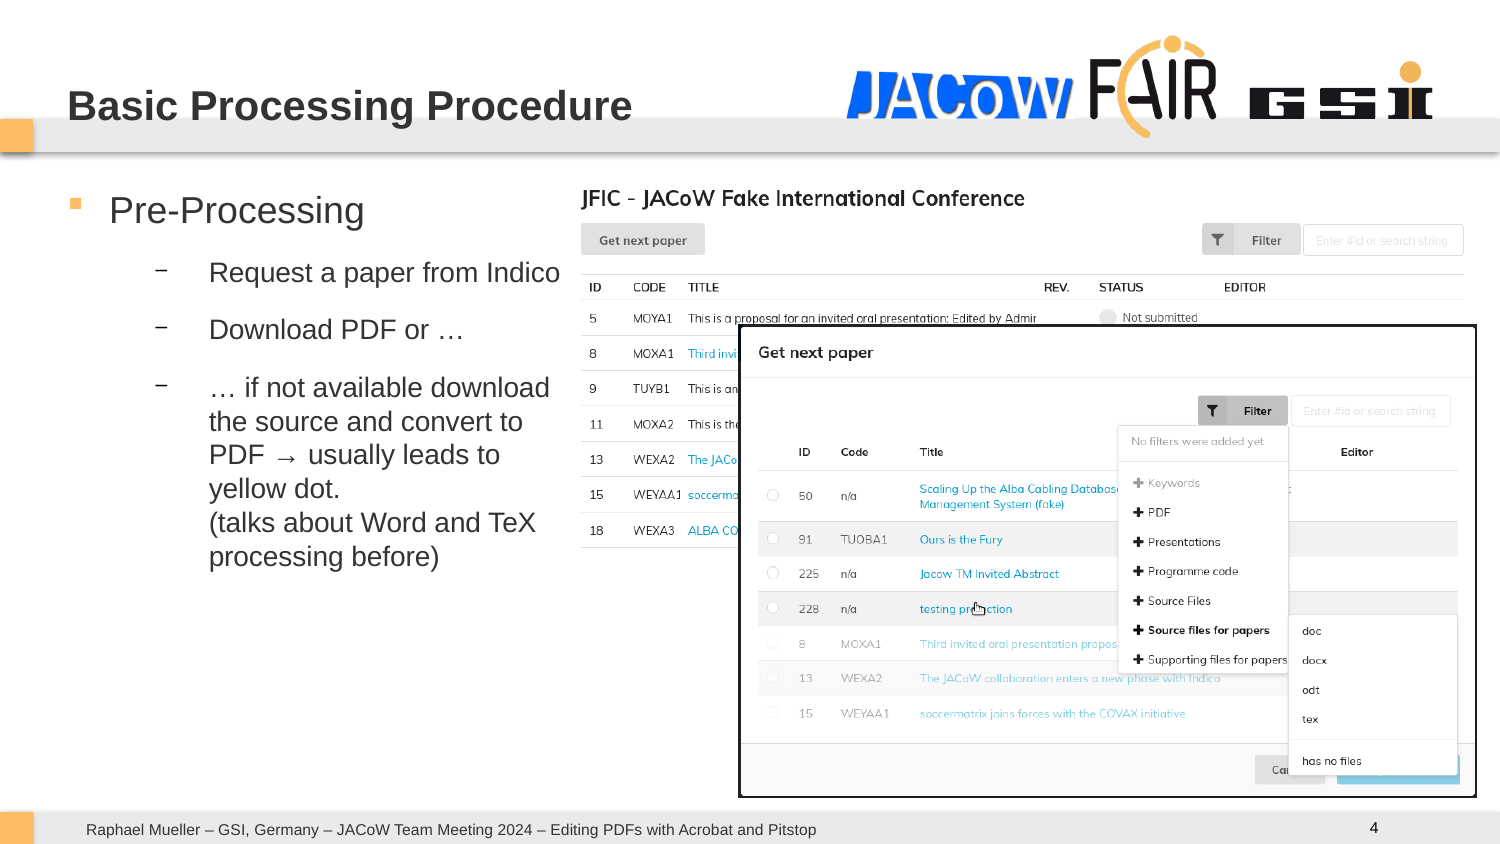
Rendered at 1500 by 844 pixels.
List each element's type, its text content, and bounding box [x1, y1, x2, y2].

list Pre-Processing Request a paper from Indico Download PDF or … … if not available download the source and convert to PDF → usually leads to yellow dot. (talks about Word and TeX processing before) [52, 178, 738, 782]
picture [1248, 59, 1434, 119]
picture [1048, 69, 1075, 119]
title [0, 38, 1006, 135]
picture [1089, 33, 1217, 140]
picture [574, 177, 1477, 798]
list Basic Processing Procedure [52, 21, 1048, 137]
